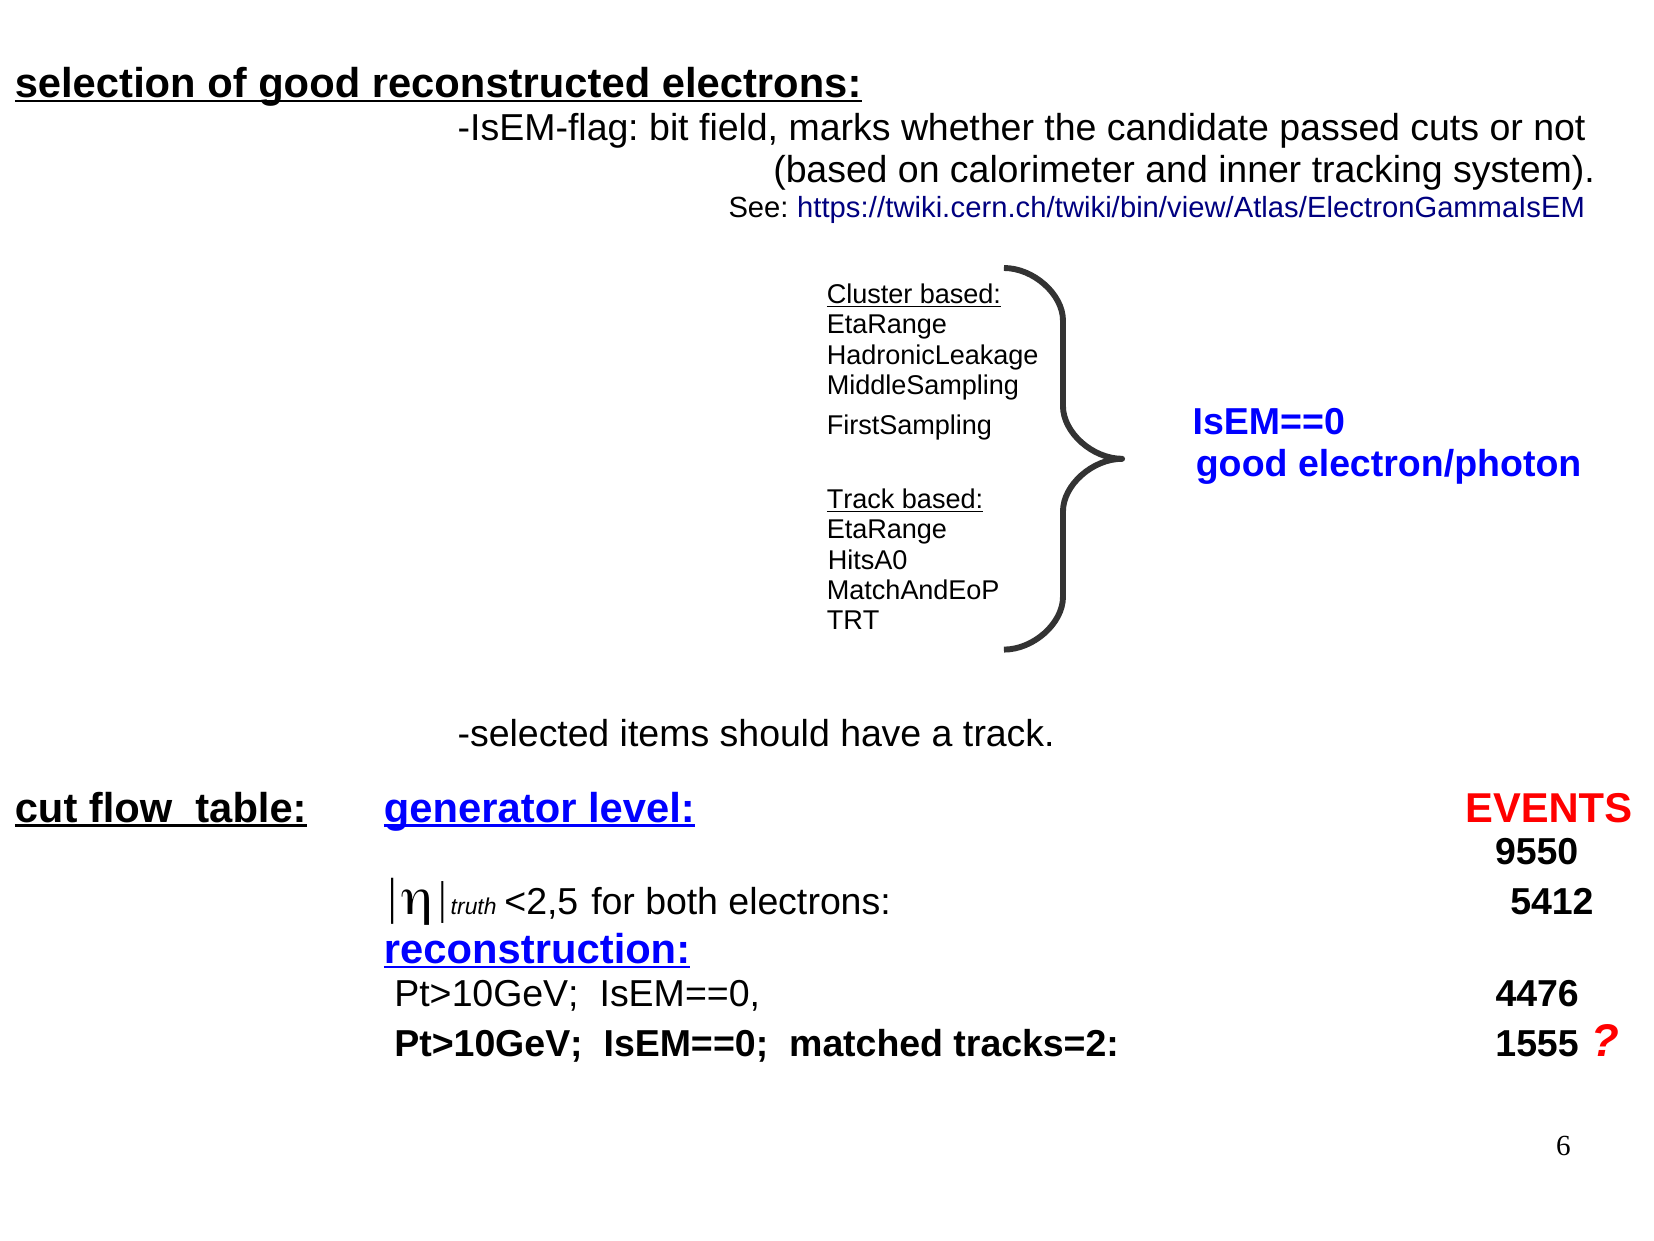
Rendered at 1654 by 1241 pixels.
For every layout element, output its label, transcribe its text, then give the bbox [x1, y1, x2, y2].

text_box selection of good reconstructed electrons: -IsEM-flag: bit field, marks whether the candidate passed cuts or not (based on calorimeter and inner tracking system). See: https://twiki.cern.ch/twiki/bin/view/Atlas/ElectronGammaIsEM Cluster based: EtaRange HadronicLeakage MiddleSampling FirstSampling IsEM==0 good electron/photon Track based: EtaRange HitsA0 MatchAndEoP TRT -selected items should have a track. cut flow table: generator level: EVENTS 9550 |h|truth <2,5 for both electrons: 5412 reconstruction: Pt>10GeV; IsEM==0, 4476 Pt>10GeV; IsEM==0; matched tracks=2: 1555 ? [0, 52, 1654, 1093]
